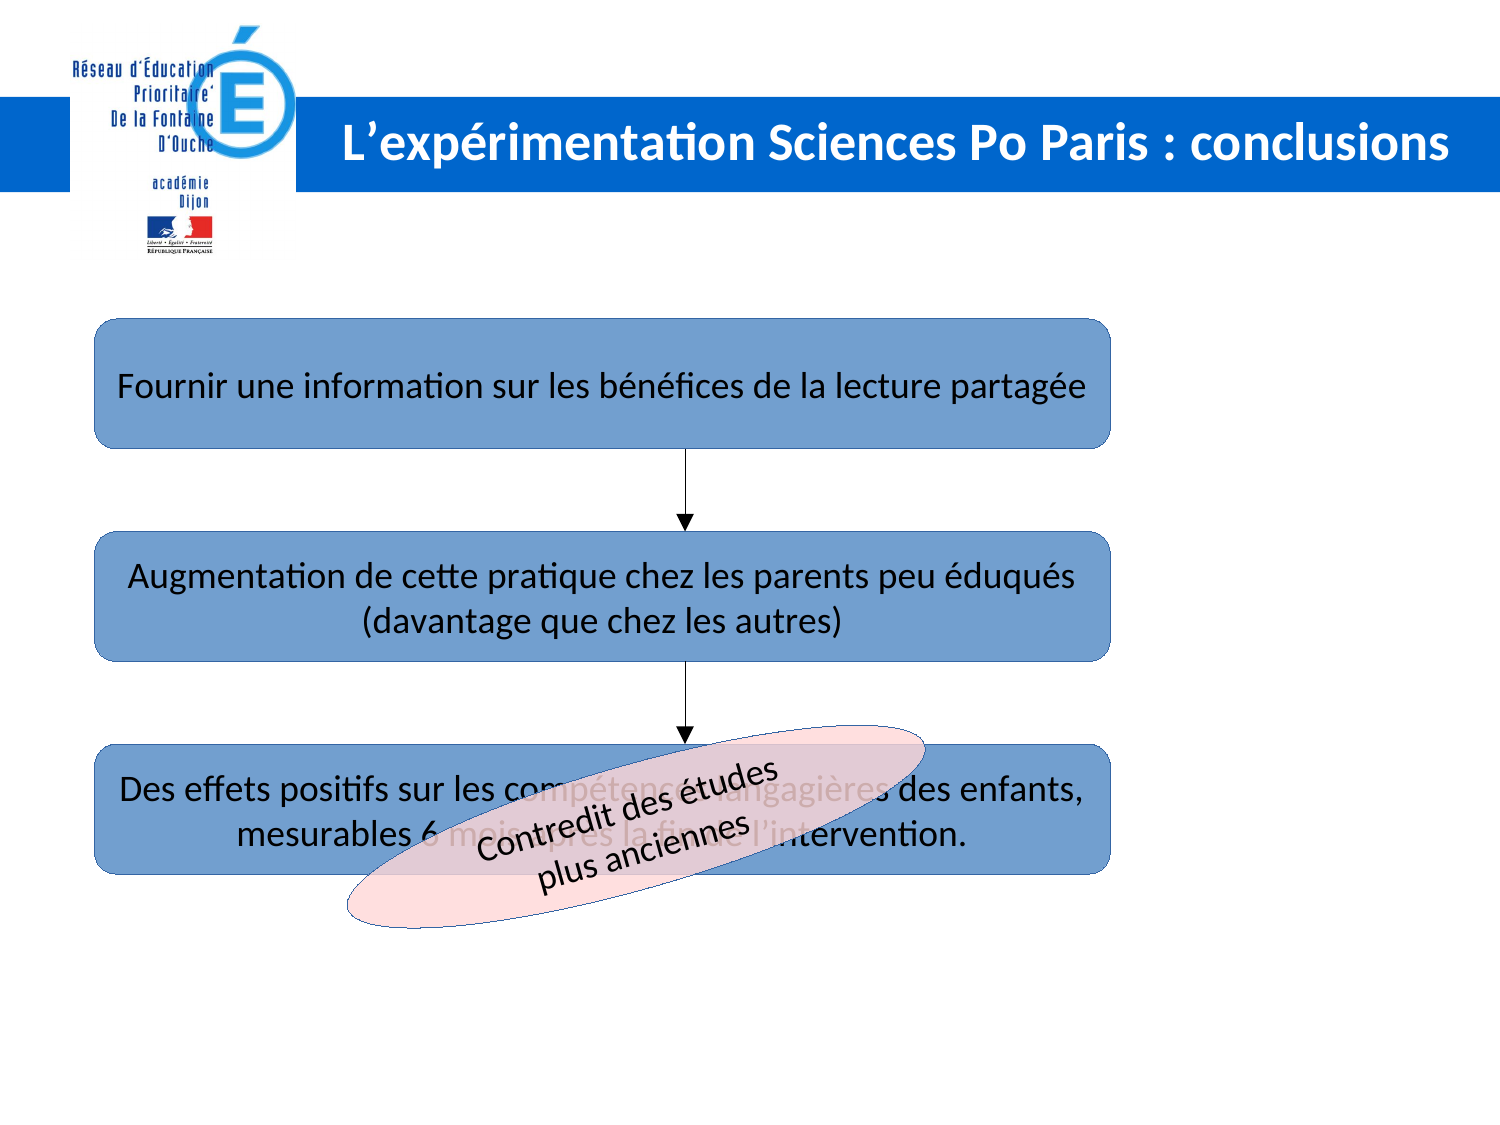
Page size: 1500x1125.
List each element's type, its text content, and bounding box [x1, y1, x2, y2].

picture [70, 23, 296, 260]
text_box Fournir une information sur les bénéfices de la lecture partagée [94, 318, 1111, 449]
text_box L’expérimentation Sciences Po Paris : conclusions [342, 106, 1489, 302]
text_box Des effets positifs sur les compétences langagières des enfants, mesurables 6 mois après la fin de l’intervention. [696, 744, 1111, 875]
text_box Contredit des études plus anciennes [347, 725, 926, 929]
text_box Des effets positifs sur les compétences langagières des enfants, mesurables 6 mois après la fin de l’intervention. [94, 744, 706, 875]
text_box Augmentation de cette pratique chez les parents peu éduqués (davantage que chez les autres) [94, 531, 1111, 662]
